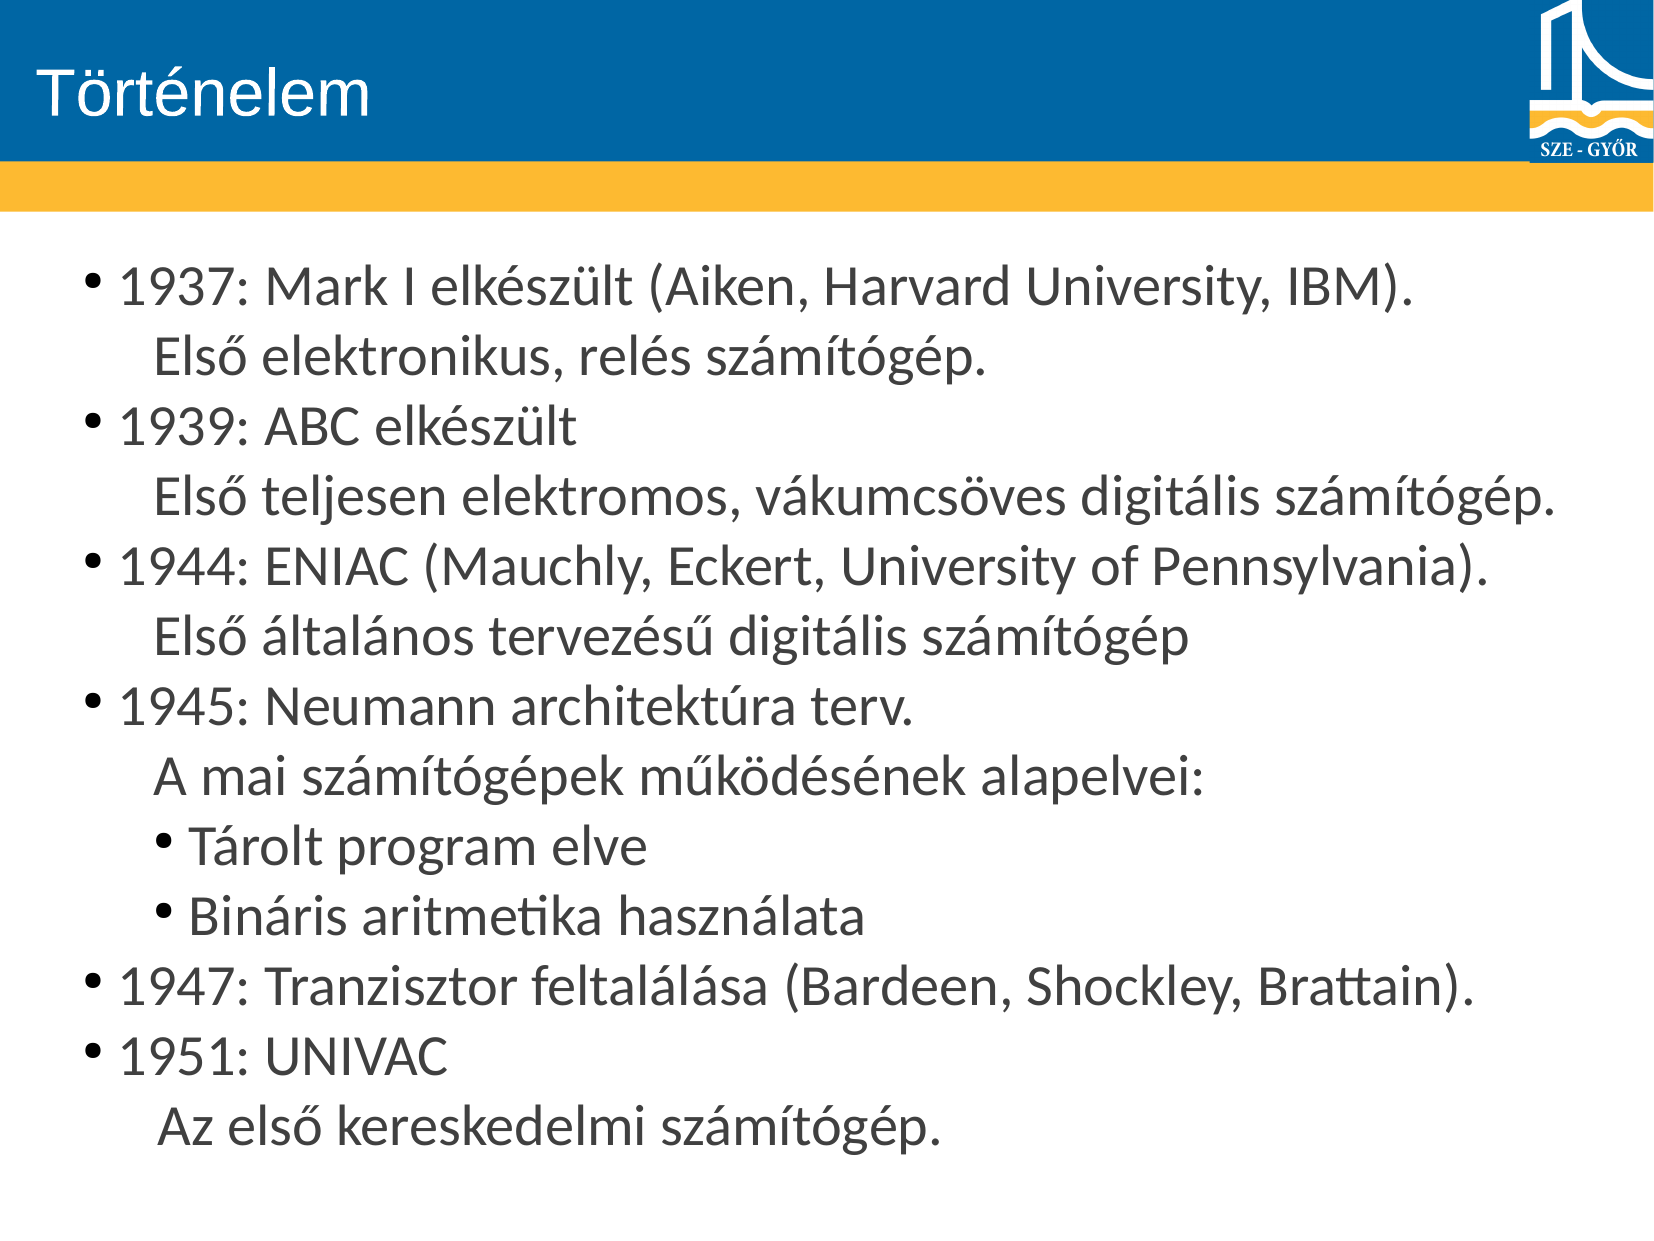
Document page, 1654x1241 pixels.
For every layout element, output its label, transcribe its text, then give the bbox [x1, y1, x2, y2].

picture [1529, 0, 1654, 163]
text_box 1937: Mark I elkészült (Aiken, Harvard University, IBM). Első elektronikus, relés számítógép. 1939: ABC elkészült Első teljesen elektromos, vákumcsöves digitális számítógép. 1944: ENIAC (Mauchly, Eckert, University of Pennsylvania). Első általános tervezésű digitális számítógép 1945: Neumann architektúra terv. A mai számítógépek működésének alapelvei: Tárolt program elve Bináris aritmetika használata 1947: Tranzisztor feltalálása (Bardeen, Shockley, Brattain). 1951: UNIVAC Az első kereskedelmi számítógép. [82, 247, 1571, 1198]
text_box Történelem [34, 48, 1524, 144]
